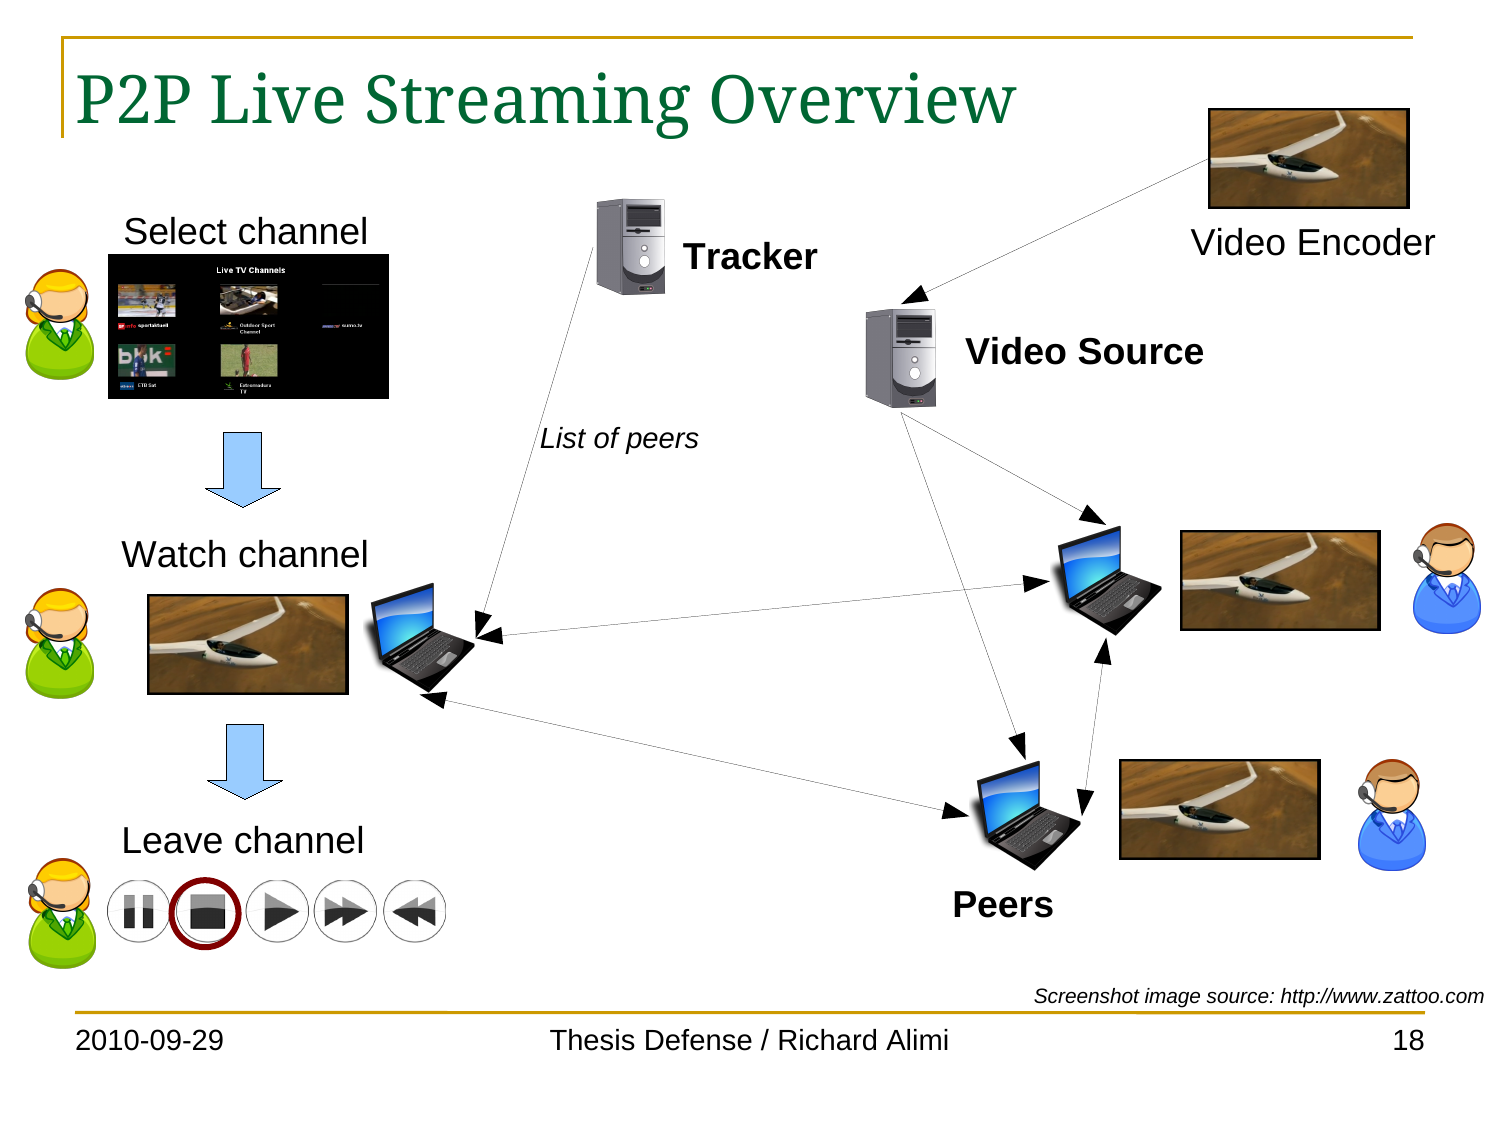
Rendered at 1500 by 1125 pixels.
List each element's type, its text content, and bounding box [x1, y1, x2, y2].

picture [1119, 759, 1321, 860]
picture [363, 581, 476, 695]
picture [593, 194, 669, 300]
picture [147, 594, 349, 695]
text_box Screenshot image source: http://www.zattoo.com [1019, 975, 1500, 1015]
title P2P Live Streaming Overview [75, 45, 1425, 151]
text_box Leave channel [106, 809, 380, 869]
picture [107, 880, 188, 943]
text_box Select channel [108, 199, 384, 260]
picture [108, 254, 389, 399]
text_box Peers [937, 872, 1069, 933]
picture [1050, 524, 1163, 638]
text_box Video Source [950, 319, 1220, 380]
picture [1180, 530, 1381, 631]
text_box List of peers [525, 412, 715, 463]
picture [222, 880, 446, 943]
picture [1413, 523, 1481, 634]
picture [25, 269, 94, 380]
picture [1208, 108, 1410, 209]
picture [25, 588, 94, 699]
picture [1358, 759, 1426, 871]
picture [28, 858, 96, 970]
text_box Watch channel [106, 522, 384, 583]
text_box [205, 432, 281, 508]
text_box Tracker [668, 224, 833, 285]
text_box [207, 724, 283, 800]
picture [969, 759, 1082, 873]
picture [175, 884, 235, 943]
text_box Video Encoder [1175, 210, 1451, 271]
picture [862, 304, 940, 413]
